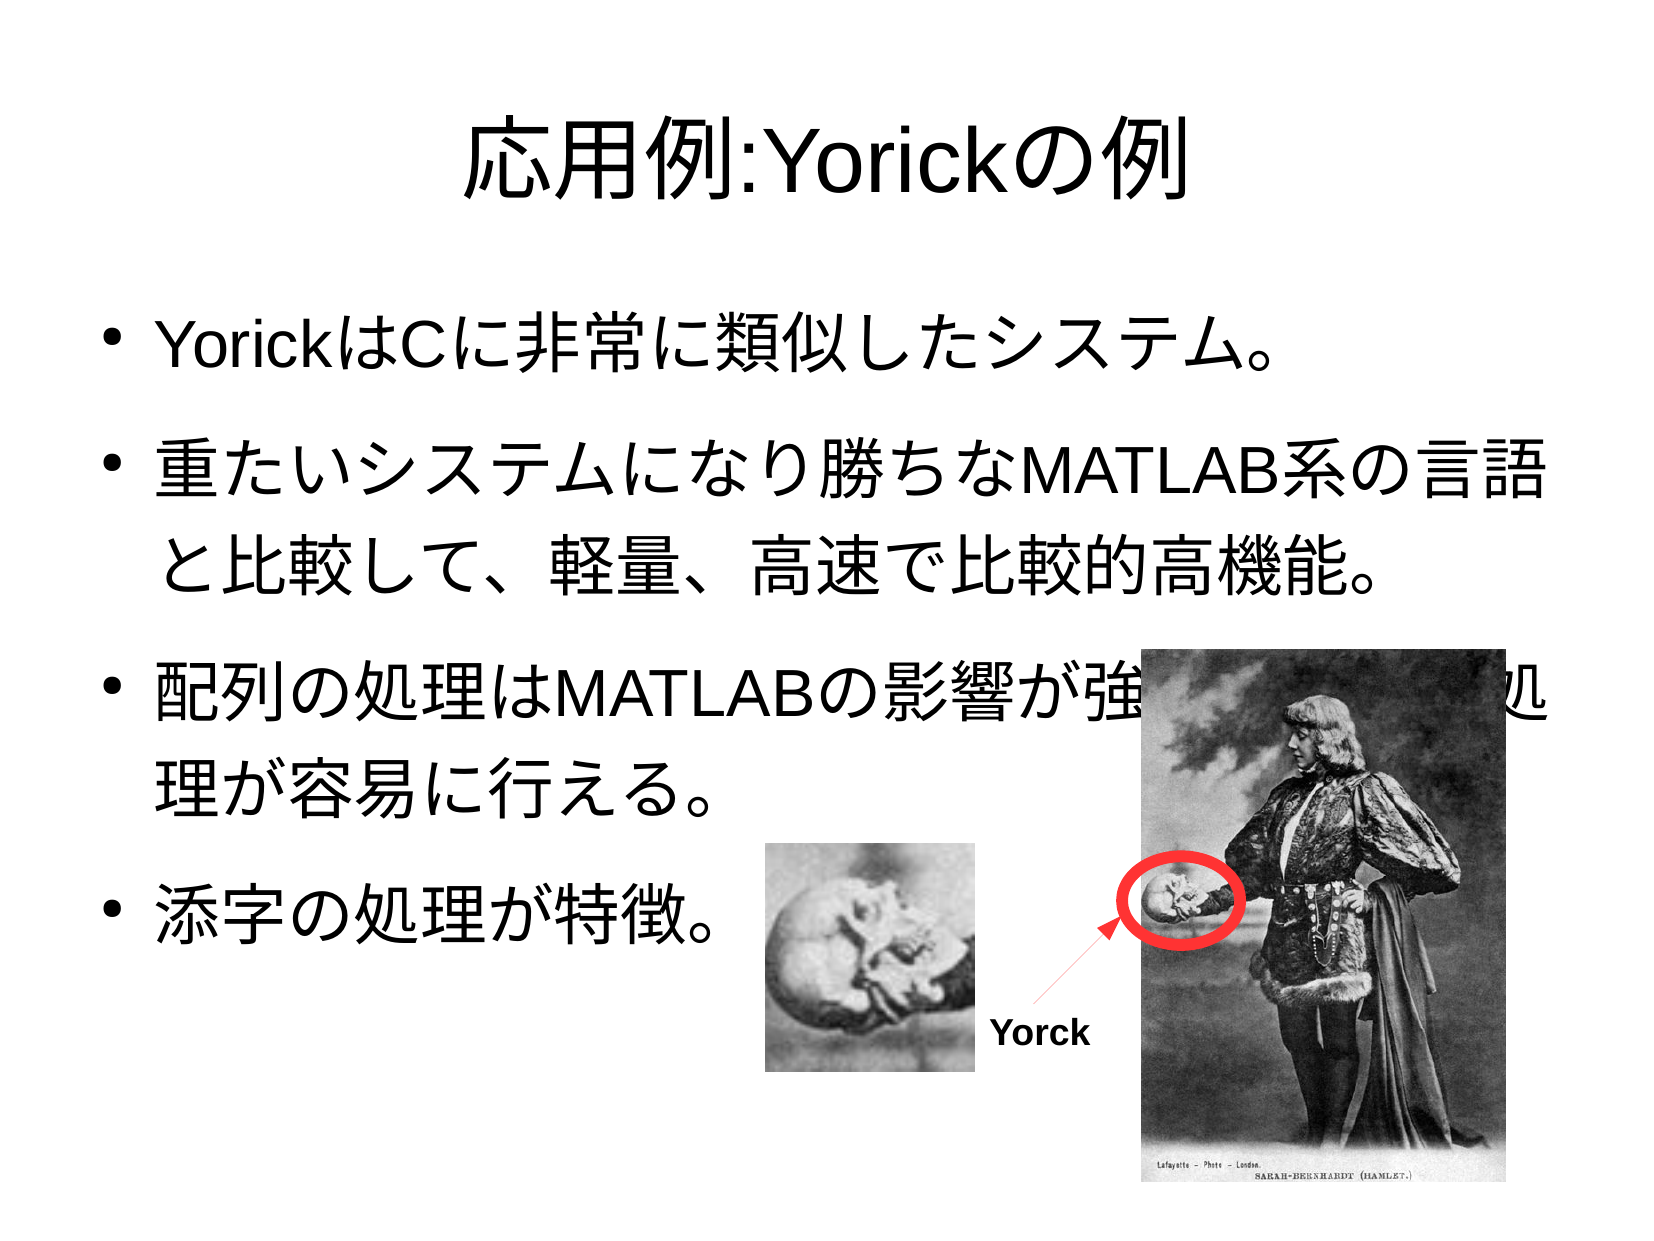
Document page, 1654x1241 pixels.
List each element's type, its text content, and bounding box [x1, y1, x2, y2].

picture [1141, 863, 1234, 939]
picture [765, 843, 975, 1072]
picture [1141, 649, 1506, 1182]
list YorickはCに非常に類似したシステム。 重たいシステムになり勝ちなMATLAB系の言語と比較して、軽量、高速で比較的高機能。 配列の処理はMATLABの影響が強く、類似の処理が容易に行える。 添字の処理が特徴。 [82, 290, 1571, 1109]
text_box Yorck [975, 1003, 1106, 1061]
title 応用例:Yorickの例 [82, 49, 1571, 257]
